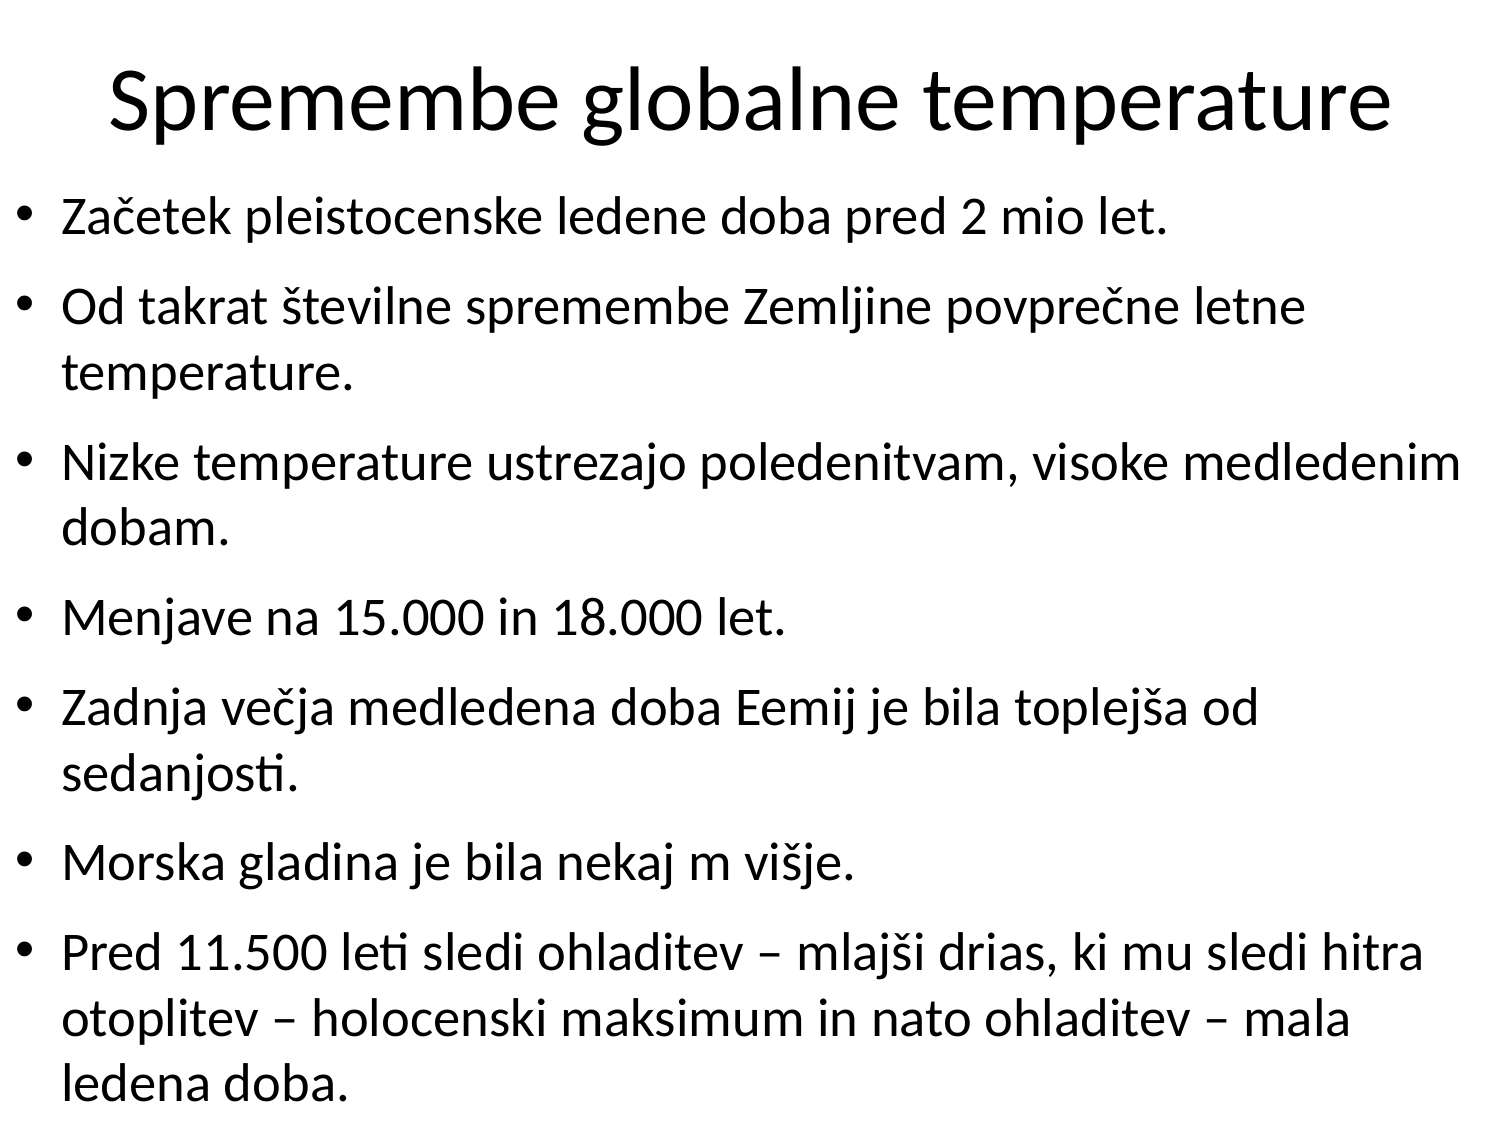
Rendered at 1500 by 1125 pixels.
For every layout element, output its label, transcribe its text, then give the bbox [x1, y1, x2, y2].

title Spremembe globalne temperature [76, 0, 1427, 172]
list Začetek pleistocenske ledene doba pred 2 mio let. Od takrat številne spremembe Zemljine povprečne letne temperature. Nizke temperature ustrezajo poledenitvam, visoke medledenim dobam. Menjave na 15.000 in 18.000 let. Zadnja večja medledena doba Eemij je bila toplejša od sedanjosti. Morska gladina je bila nekaj m višje. Pred 11.500 leti sledi ohladitev – mlajši drias, ki mu sledi hitra otoplitev – holocenski maksimum in nato ohladitev – mala ledena doba. [0, 172, 1500, 1125]
